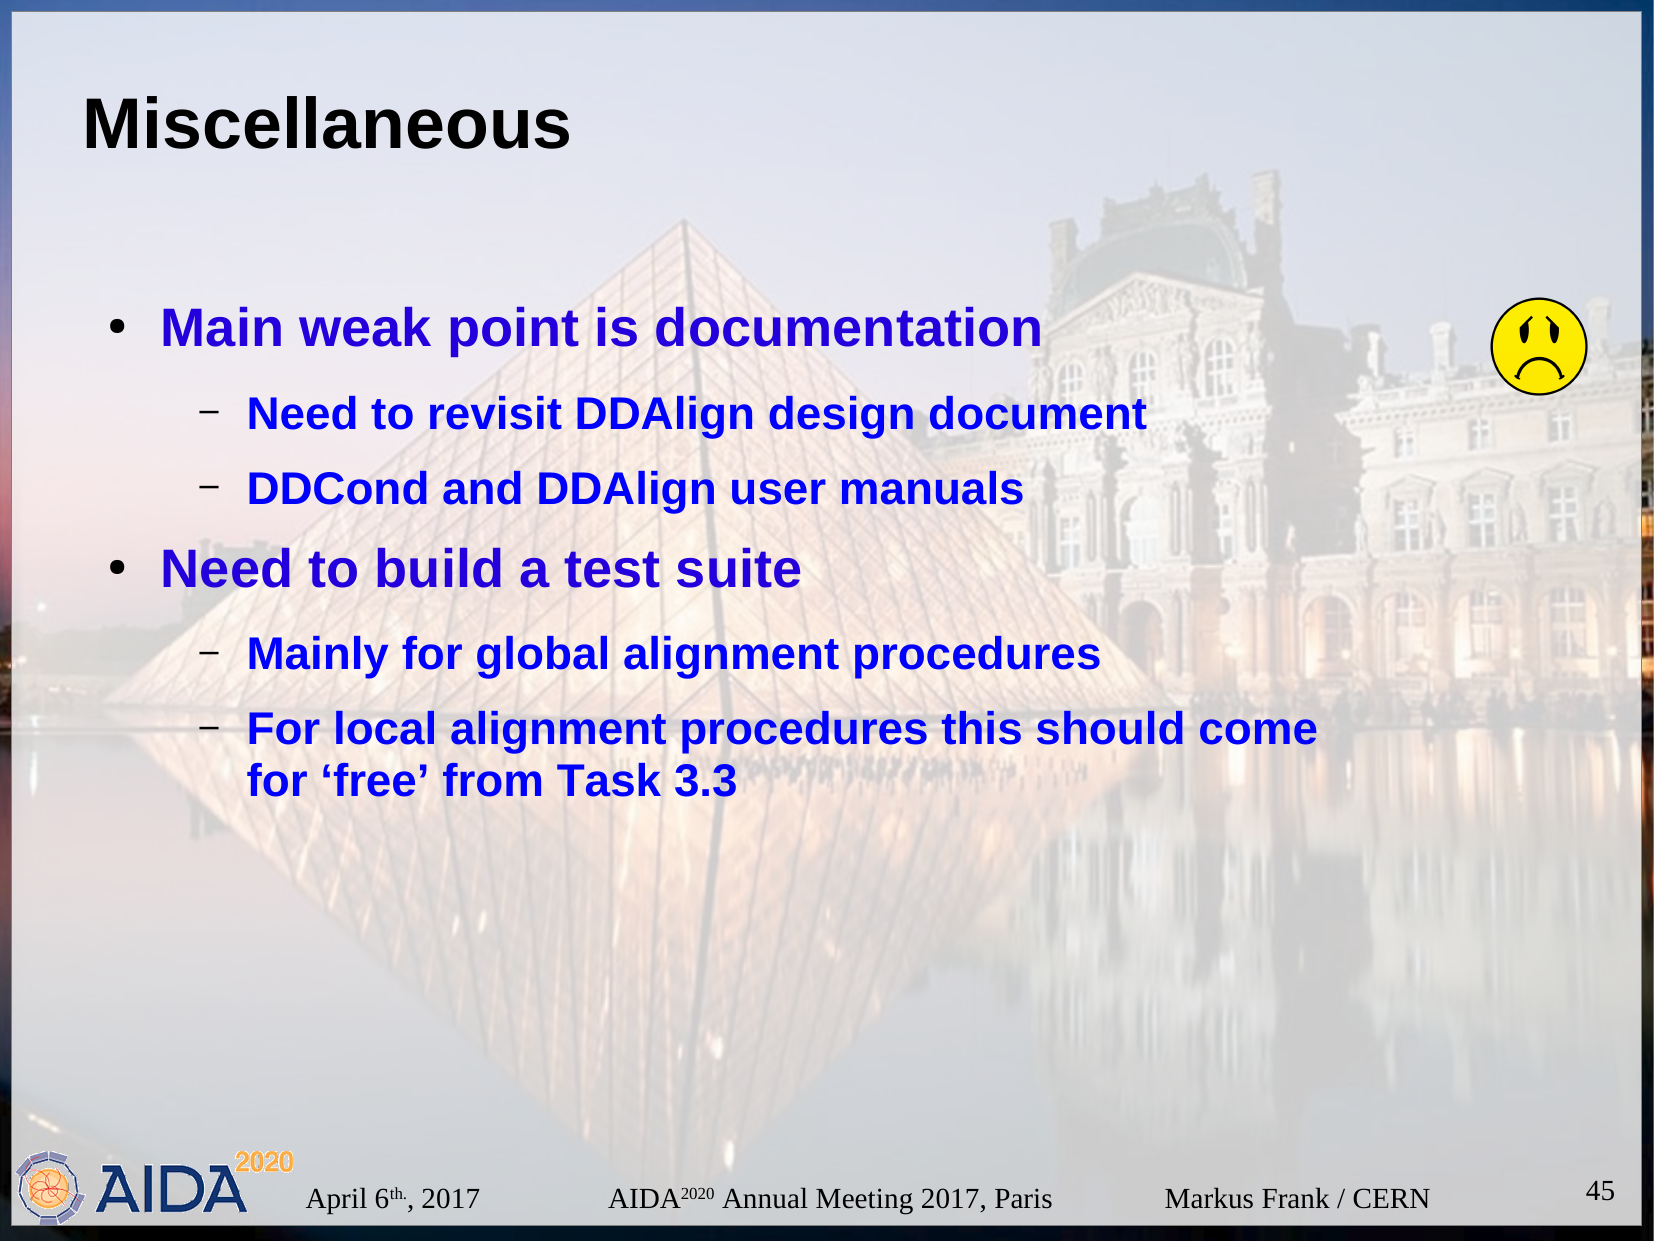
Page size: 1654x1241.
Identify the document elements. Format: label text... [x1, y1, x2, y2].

title Miscellaneous [82, 19, 1536, 227]
list Main weak point is documentation Need to revisit DDAlign design document DDCond and DDAlign user manuals Need to build a test suite Mainly for global alignment procedures For local alignment procedures this should come for ‘free’ from Task 3.3 [90, 297, 1546, 1018]
picture [0, 0, 1654, 1241]
